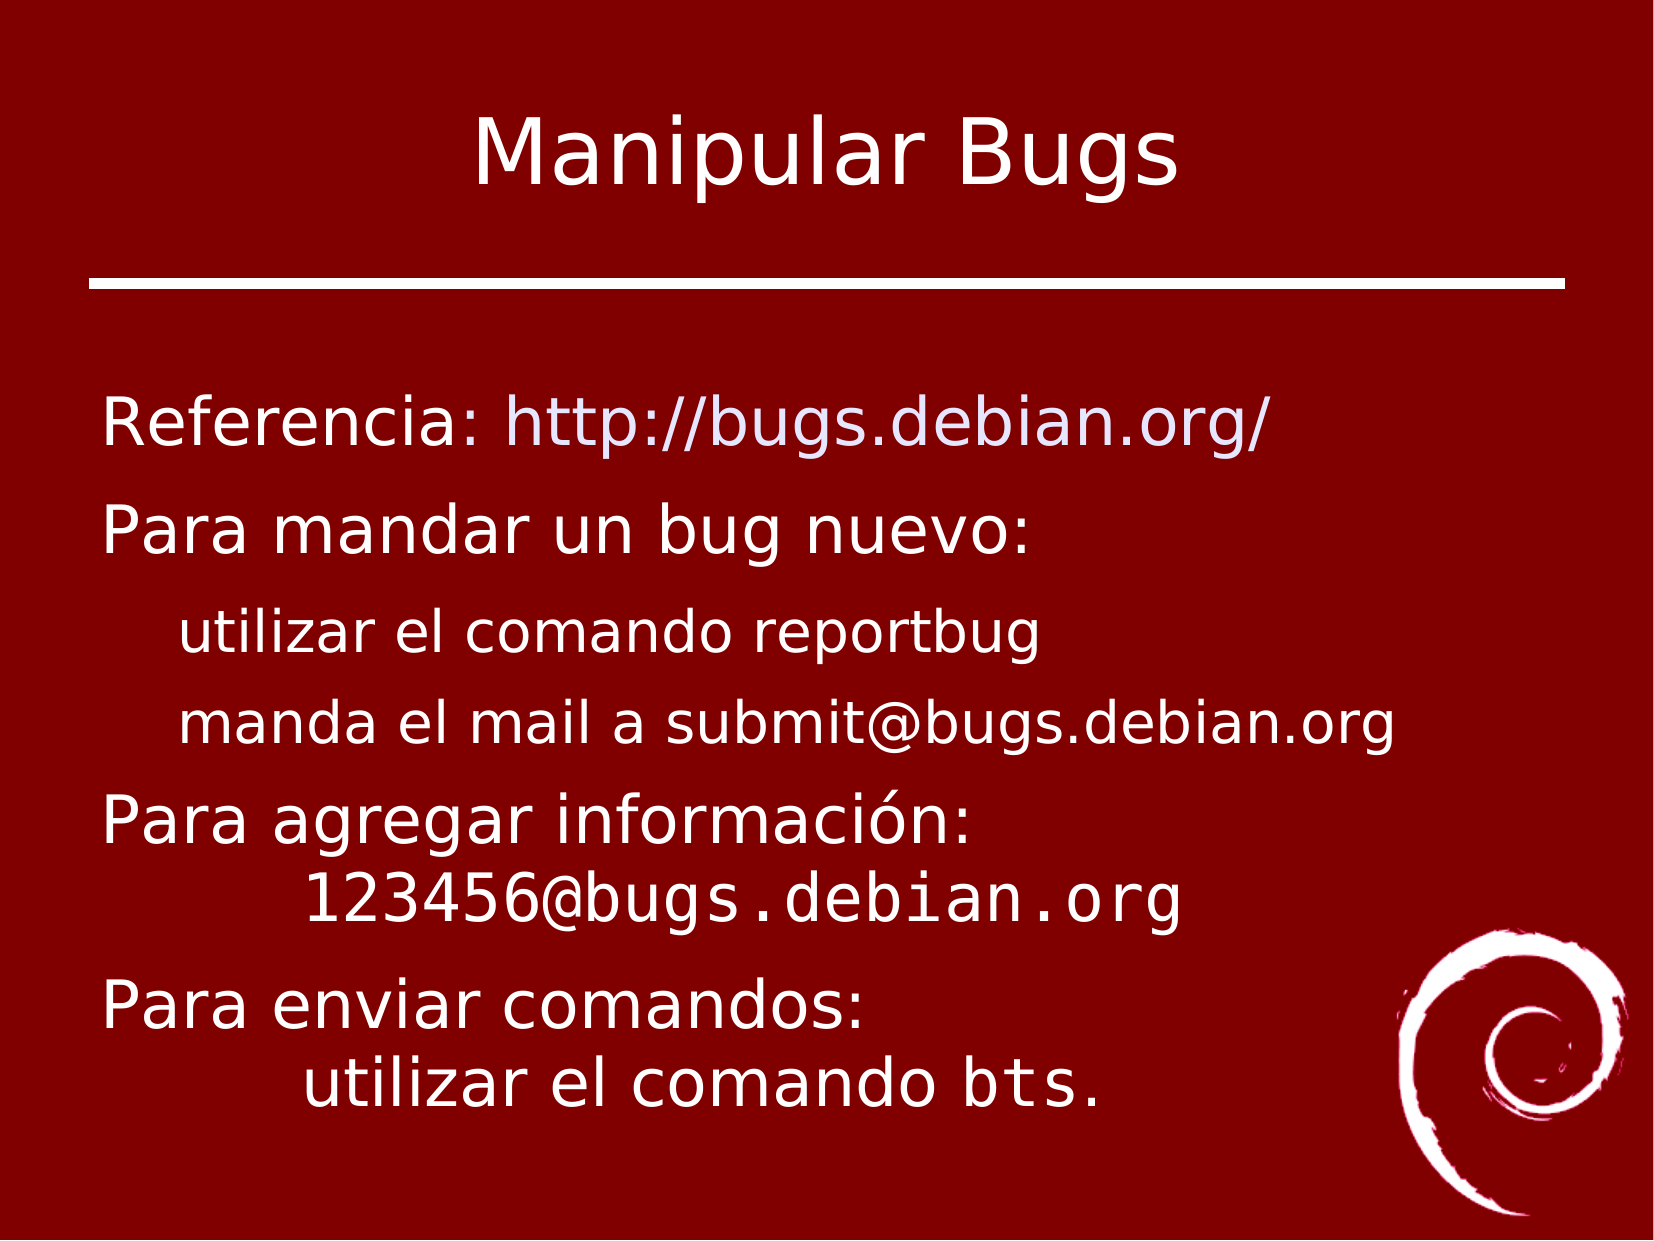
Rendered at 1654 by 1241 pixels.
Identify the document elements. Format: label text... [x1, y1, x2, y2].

title Manipular Bugs [82, 56, 1571, 250]
list Referencia: http://bugs.debian.org/ Para mandar un bug nuevo: utilizar el comando reportbug manda el mail a submit@bugs.debian.org Para agregar información: 123456@bugs.debian.org Para enviar comandos: utilizar el comando bts. [82, 383, 1571, 1122]
picture [1394, 925, 1632, 1218]
